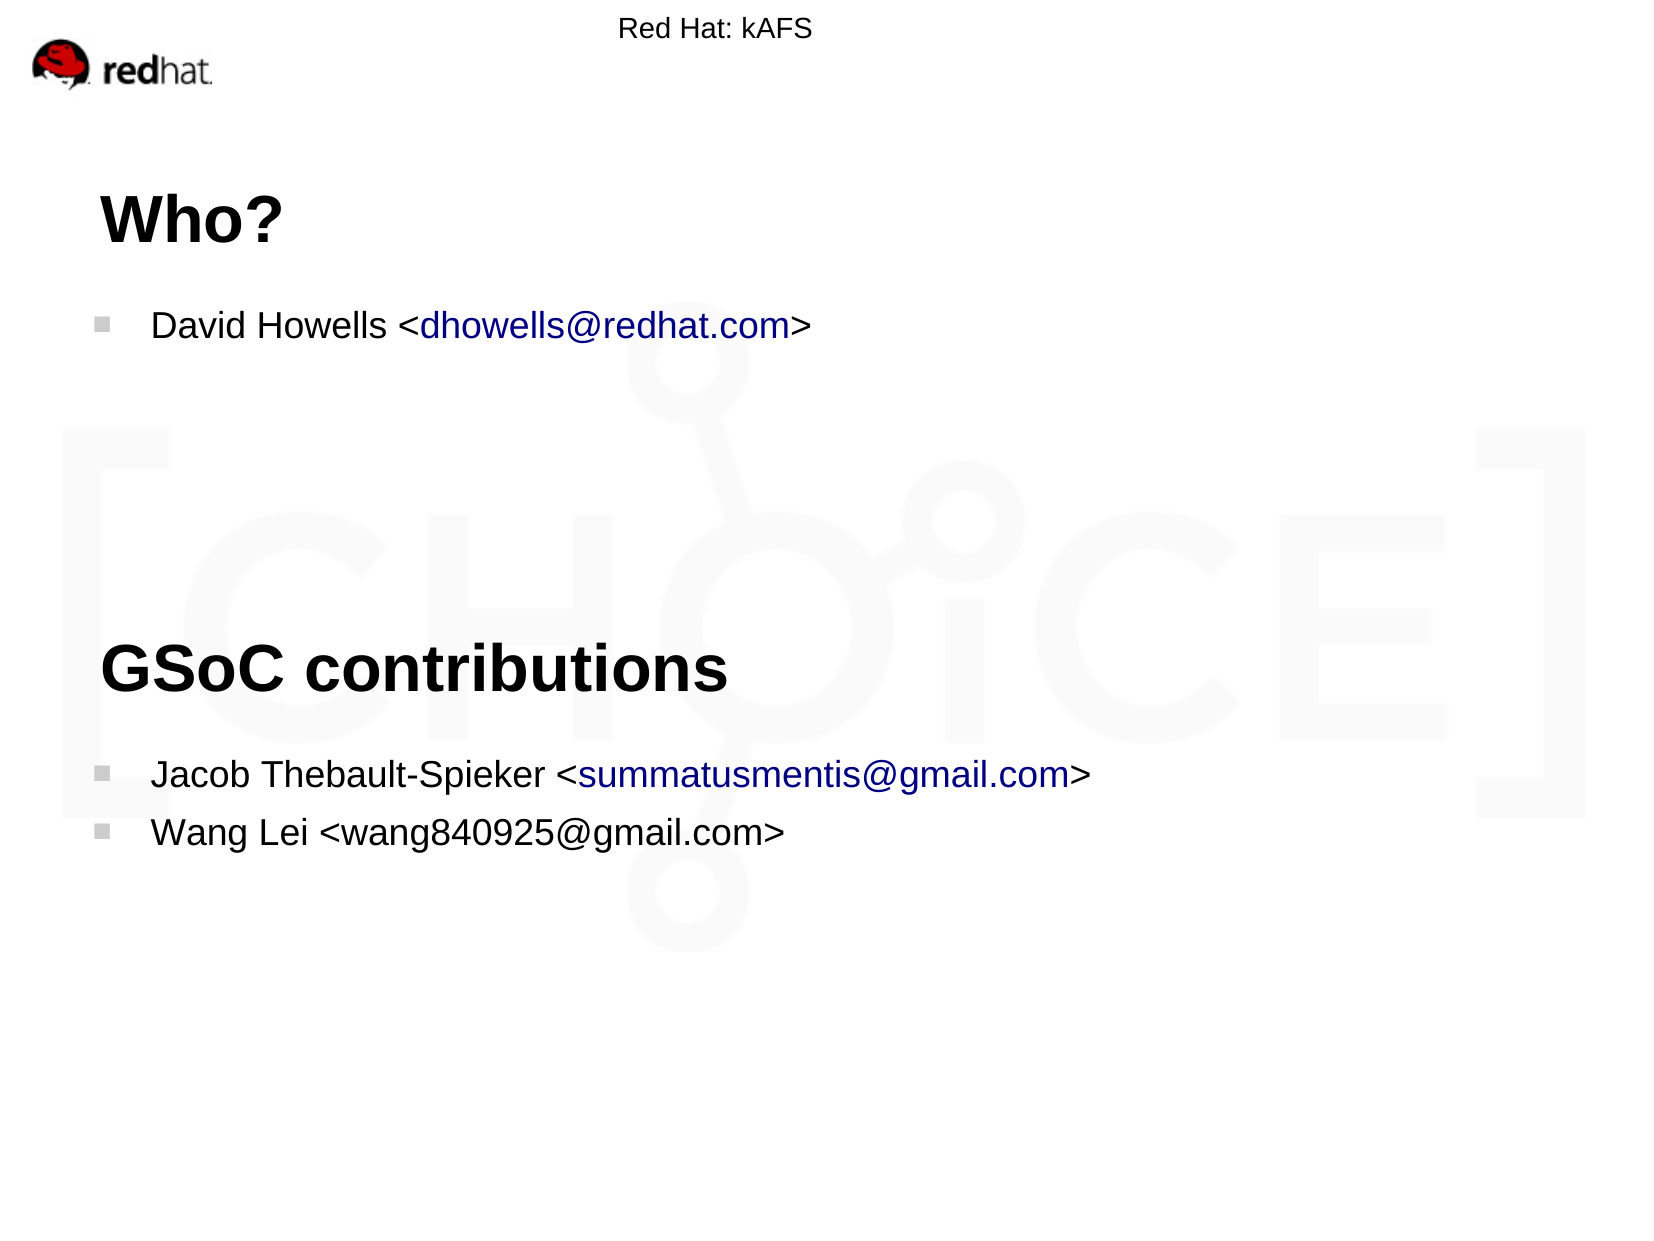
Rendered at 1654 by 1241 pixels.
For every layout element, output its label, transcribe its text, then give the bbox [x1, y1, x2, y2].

list David Howells <dhowells@redhat.com> [94, 304, 1500, 502]
list Jacob Thebault-Spieker <summatusmentis@gmail.com> Wang Lei <wang840925@gmail.com> [94, 753, 1500, 951]
title GSoC contributions [100, 612, 1506, 724]
picture [31, 37, 212, 98]
picture [63, 302, 1585, 952]
title Who? [100, 164, 1506, 275]
